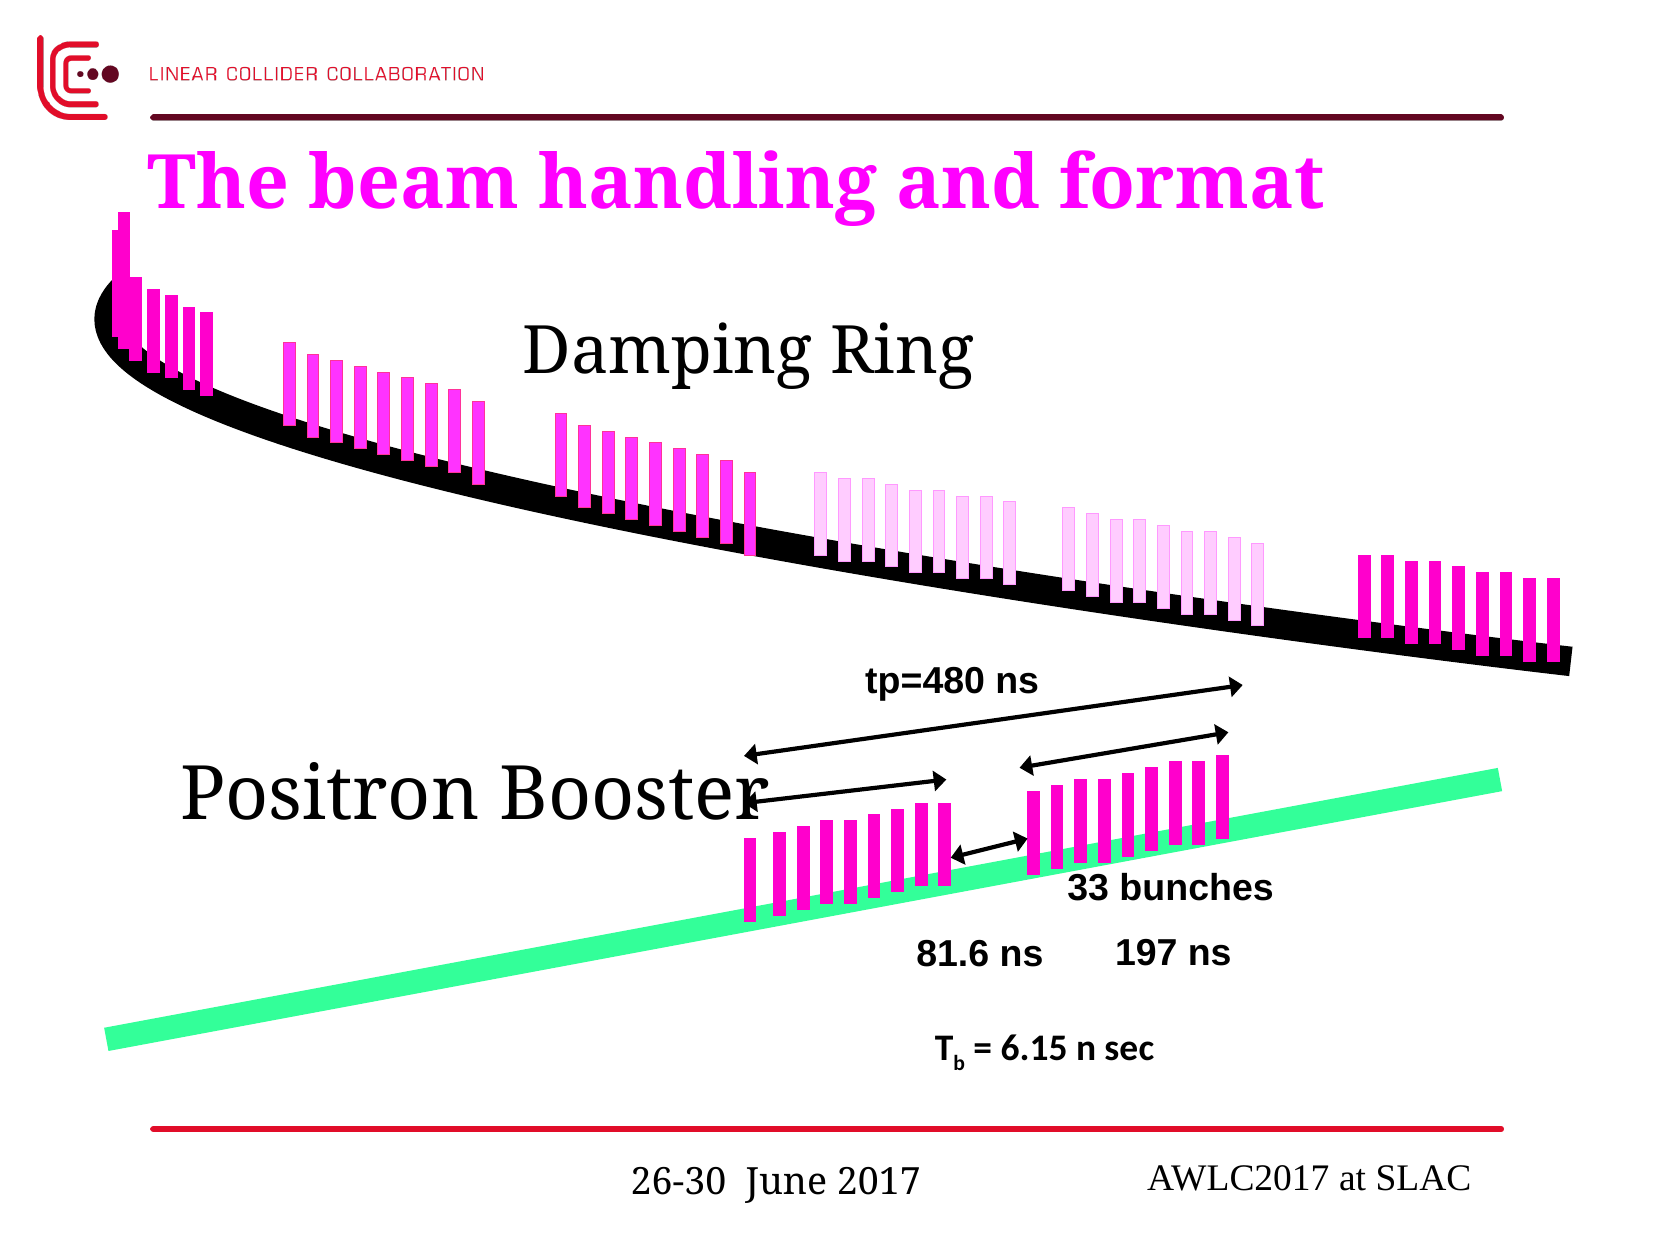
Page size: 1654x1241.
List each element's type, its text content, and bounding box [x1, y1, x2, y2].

text_box [885, 484, 898, 567]
text_box 81.6 ns [901, 921, 1075, 982]
text_box [183, 307, 195, 390]
text_box [578, 425, 591, 508]
text_box [401, 377, 414, 461]
text_box 197 ns [1100, 919, 1276, 981]
text_box [1204, 531, 1217, 615]
text_box [1098, 779, 1111, 854]
text_box [1381, 555, 1394, 638]
text_box [1169, 761, 1182, 845]
text_box [814, 472, 827, 556]
text_box [956, 496, 969, 579]
text_box [649, 442, 662, 526]
text_box [1228, 537, 1241, 621]
text_box [283, 342, 296, 426]
text_box [1122, 773, 1134, 854]
picture [150, 284, 1504, 637]
text_box [744, 472, 756, 556]
text_box [147, 289, 160, 373]
text_box [1476, 572, 1489, 656]
text_box [1216, 755, 1229, 839]
text_box [933, 490, 945, 573]
text_box [1192, 761, 1205, 845]
text_box [1429, 561, 1441, 644]
text_box [472, 401, 485, 485]
text_box 33 bunches [1052, 854, 1323, 916]
text_box [1523, 578, 1536, 662]
text_box [1062, 507, 1075, 591]
text_box [1251, 543, 1264, 626]
text_box [555, 413, 567, 497]
text_box [625, 437, 638, 520]
text_box [448, 389, 461, 473]
text_box [200, 312, 213, 396]
text_box [1133, 519, 1146, 603]
text_box [838, 478, 851, 562]
text_box [377, 372, 390, 455]
text_box [425, 383, 438, 467]
text_box [980, 496, 993, 579]
text_box [1500, 572, 1512, 656]
text_box [720, 460, 733, 544]
text_box Positron Booster [165, 732, 1075, 1081]
text_box [165, 295, 178, 378]
text_box [673, 448, 686, 532]
text_box [862, 478, 875, 562]
text_box [696, 454, 709, 538]
text_box [602, 431, 615, 514]
text_box [1075, 779, 1087, 854]
text_box [1452, 566, 1465, 650]
text_box [1547, 578, 1560, 662]
text_box [1358, 555, 1371, 638]
text_box [1405, 561, 1418, 644]
text_box [1181, 531, 1193, 615]
text_box Damping Ring [507, 295, 1075, 644]
text_box [1145, 767, 1158, 851]
picture [150, 390, 1504, 1132]
text_box [1157, 525, 1170, 609]
text_box [307, 354, 319, 438]
picture [37, 35, 483, 120]
text_box Tb = 6.15 n sec [920, 1015, 1170, 1083]
title The beam handling and format [147, 76, 1636, 284]
text_box [112, 212, 142, 361]
text_box [1110, 519, 1123, 603]
text_box [1003, 501, 1016, 585]
text_box [1086, 513, 1099, 597]
text_box [354, 366, 367, 449]
text_box [330, 360, 343, 443]
text_box tp=480 ns [850, 648, 1072, 709]
text_box [909, 490, 922, 573]
